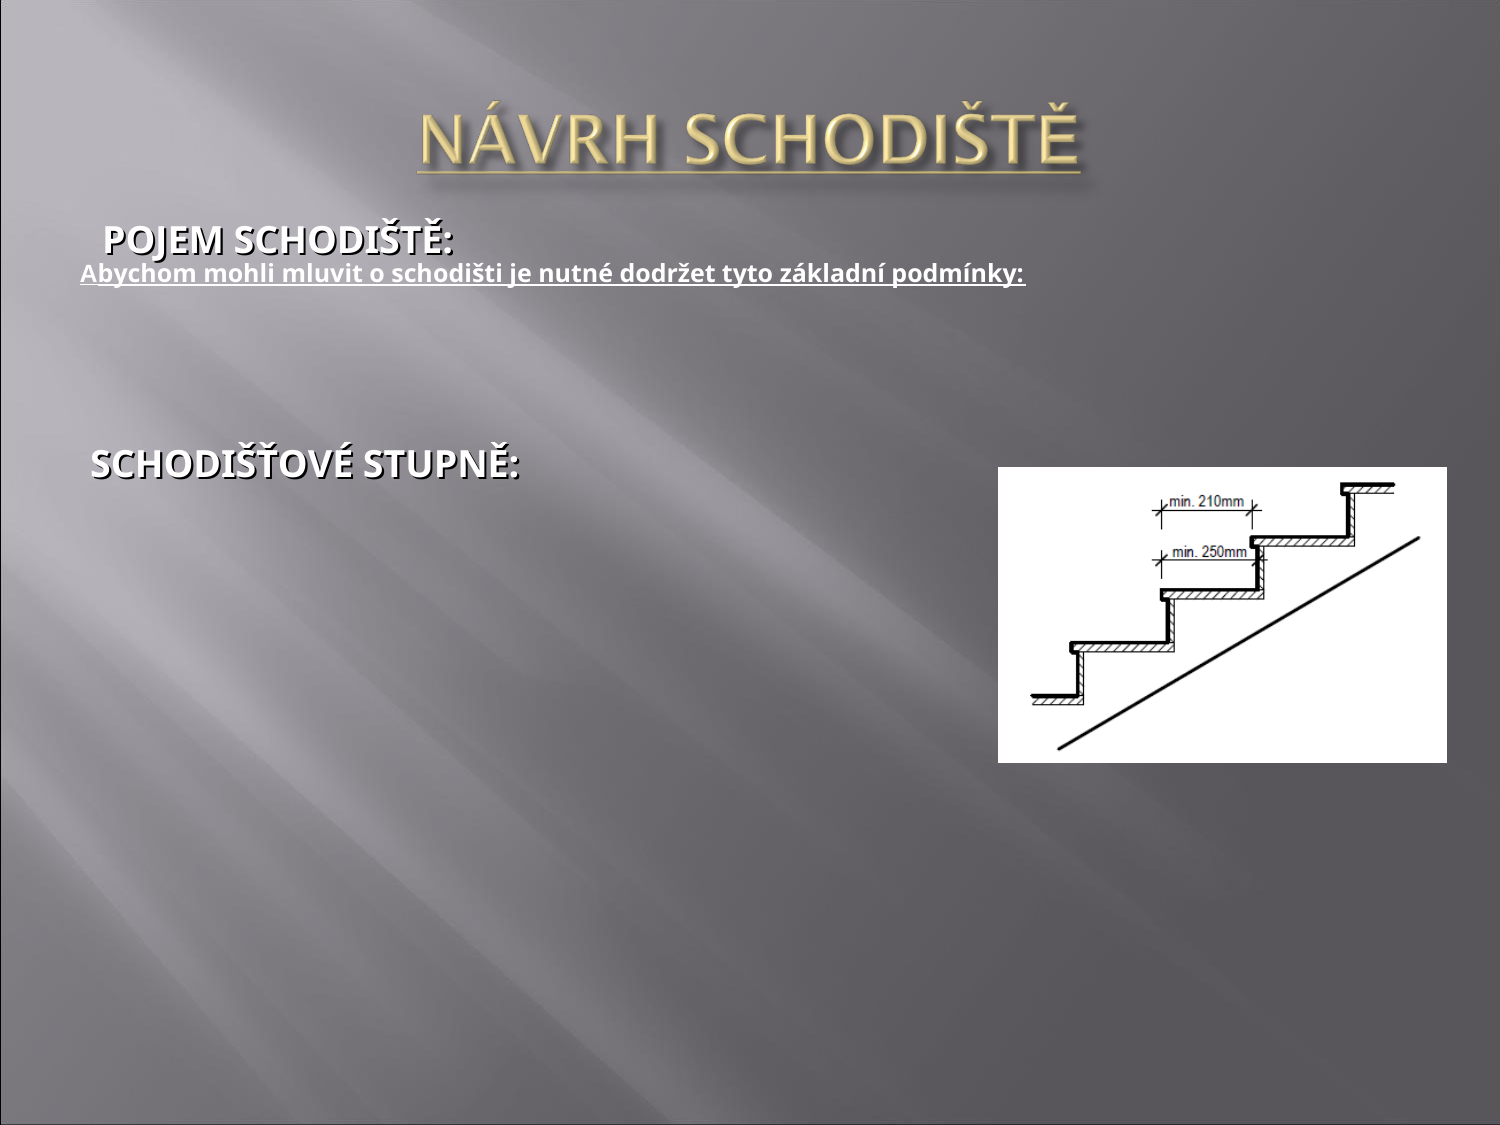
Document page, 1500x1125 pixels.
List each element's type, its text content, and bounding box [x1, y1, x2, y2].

text_box AAbychom mohli mluvit o schodišti je nutné dodržet tyto základní podmínky: Sschodišťové rameno musí obsahovat minimálně 3 schodišťové stupně Sschodišťové rameno musí spojovat dvě různé (na sobě nezávislé) výškové úrovně [64, 279, 1436, 362]
text_box SCHODIŠŤOVÉ STUPNĚ: [53, 432, 1424, 504]
picture [0, 0, 1500, 1125]
text_box POJEM SCHODIŠTĚ: [64, 208, 1436, 279]
text_box [73, 43, 1427, 208]
text_box SCHODIŠŤOVÉ STUPNĚ: [373, 455, 393, 479]
text_box V na jednom schodišťovém rameni smí být maximálně 16 schodišťových stupňů Vvýjimku tvoří – pomocná schodiště - schodiště v rodinných domech - schodiště uvnitř bytů Vv těchto případech smí být maximálně 18 stupňů v jednom schodišťovém rameni Vvšechny schodišťové stupně v jednom schodišťovém rameni musí mít shodnou výšku (neplatí pro jalový ani výstupní stupeň) Minimální šířka schodišťového stupně je 210mm MMinimální šířka stupnic je 250mm [64, 479, 1436, 823]
